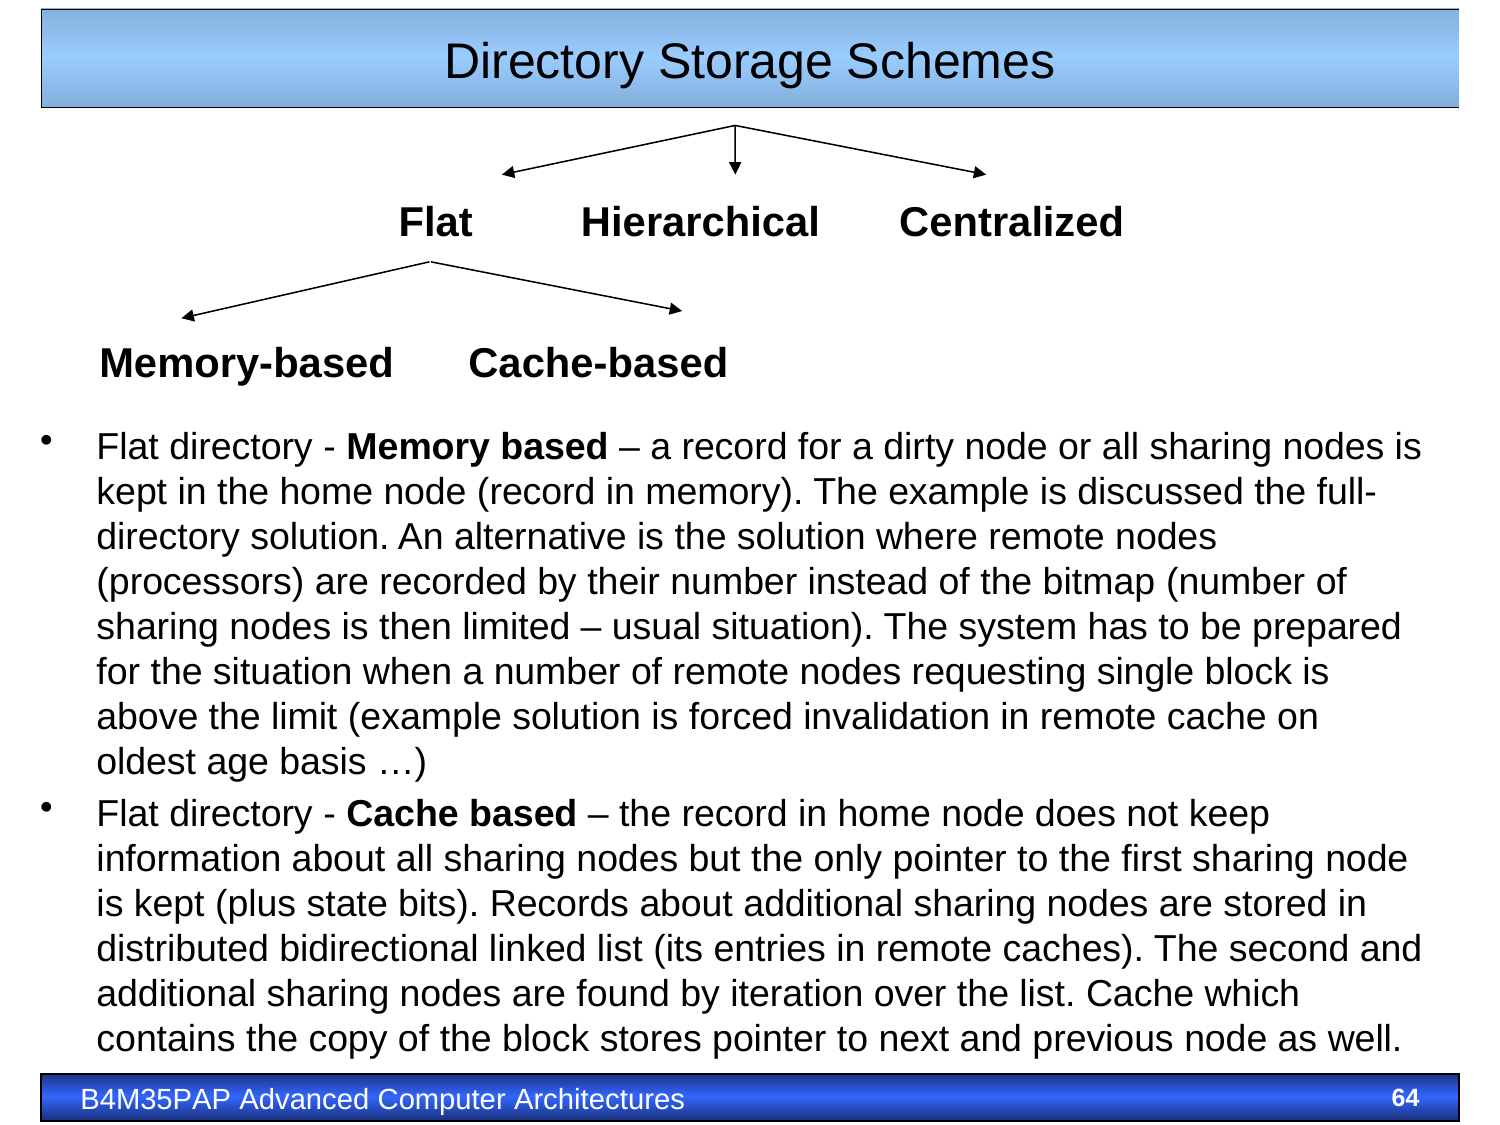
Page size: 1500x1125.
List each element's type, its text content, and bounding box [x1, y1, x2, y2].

text_box Flat directory - Memory based – a record for a dirty node or all sharing nodes is kept in the home node (record in memory). The example is discussed the full-directory solution. An alternative is the solution where remote nodes (processors) are recorded by their number instead of the bitmap (number of sharing nodes is then limited – usual situation). The system has to be prepared for the situation when a number of remote nodes requesting single block is above the limit (example solution is forced invalidation in remote cache on oldest age basis …) Flat directory - Cache based – the record in home node does not keep information about all sharing nodes but the only pointer to the first sharing node is kept (plus state bits). Records about additional sharing nodes are stored in distributed bidirectional linked list (its entries in remote caches). The second and additional sharing nodes are found by iteration over the list. Cache which contains the copy of the block stores pointer to next and previous node as well. [25, 361, 1444, 853]
text_box [181, 261, 683, 319]
text_box Memory-based Cache-based [84, 326, 1005, 396]
text_box Flat Hierarchical Centralized [383, 185, 1304, 255]
title Directory Storage Schemes [41, 8, 1459, 108]
text_box [501, 125, 987, 175]
